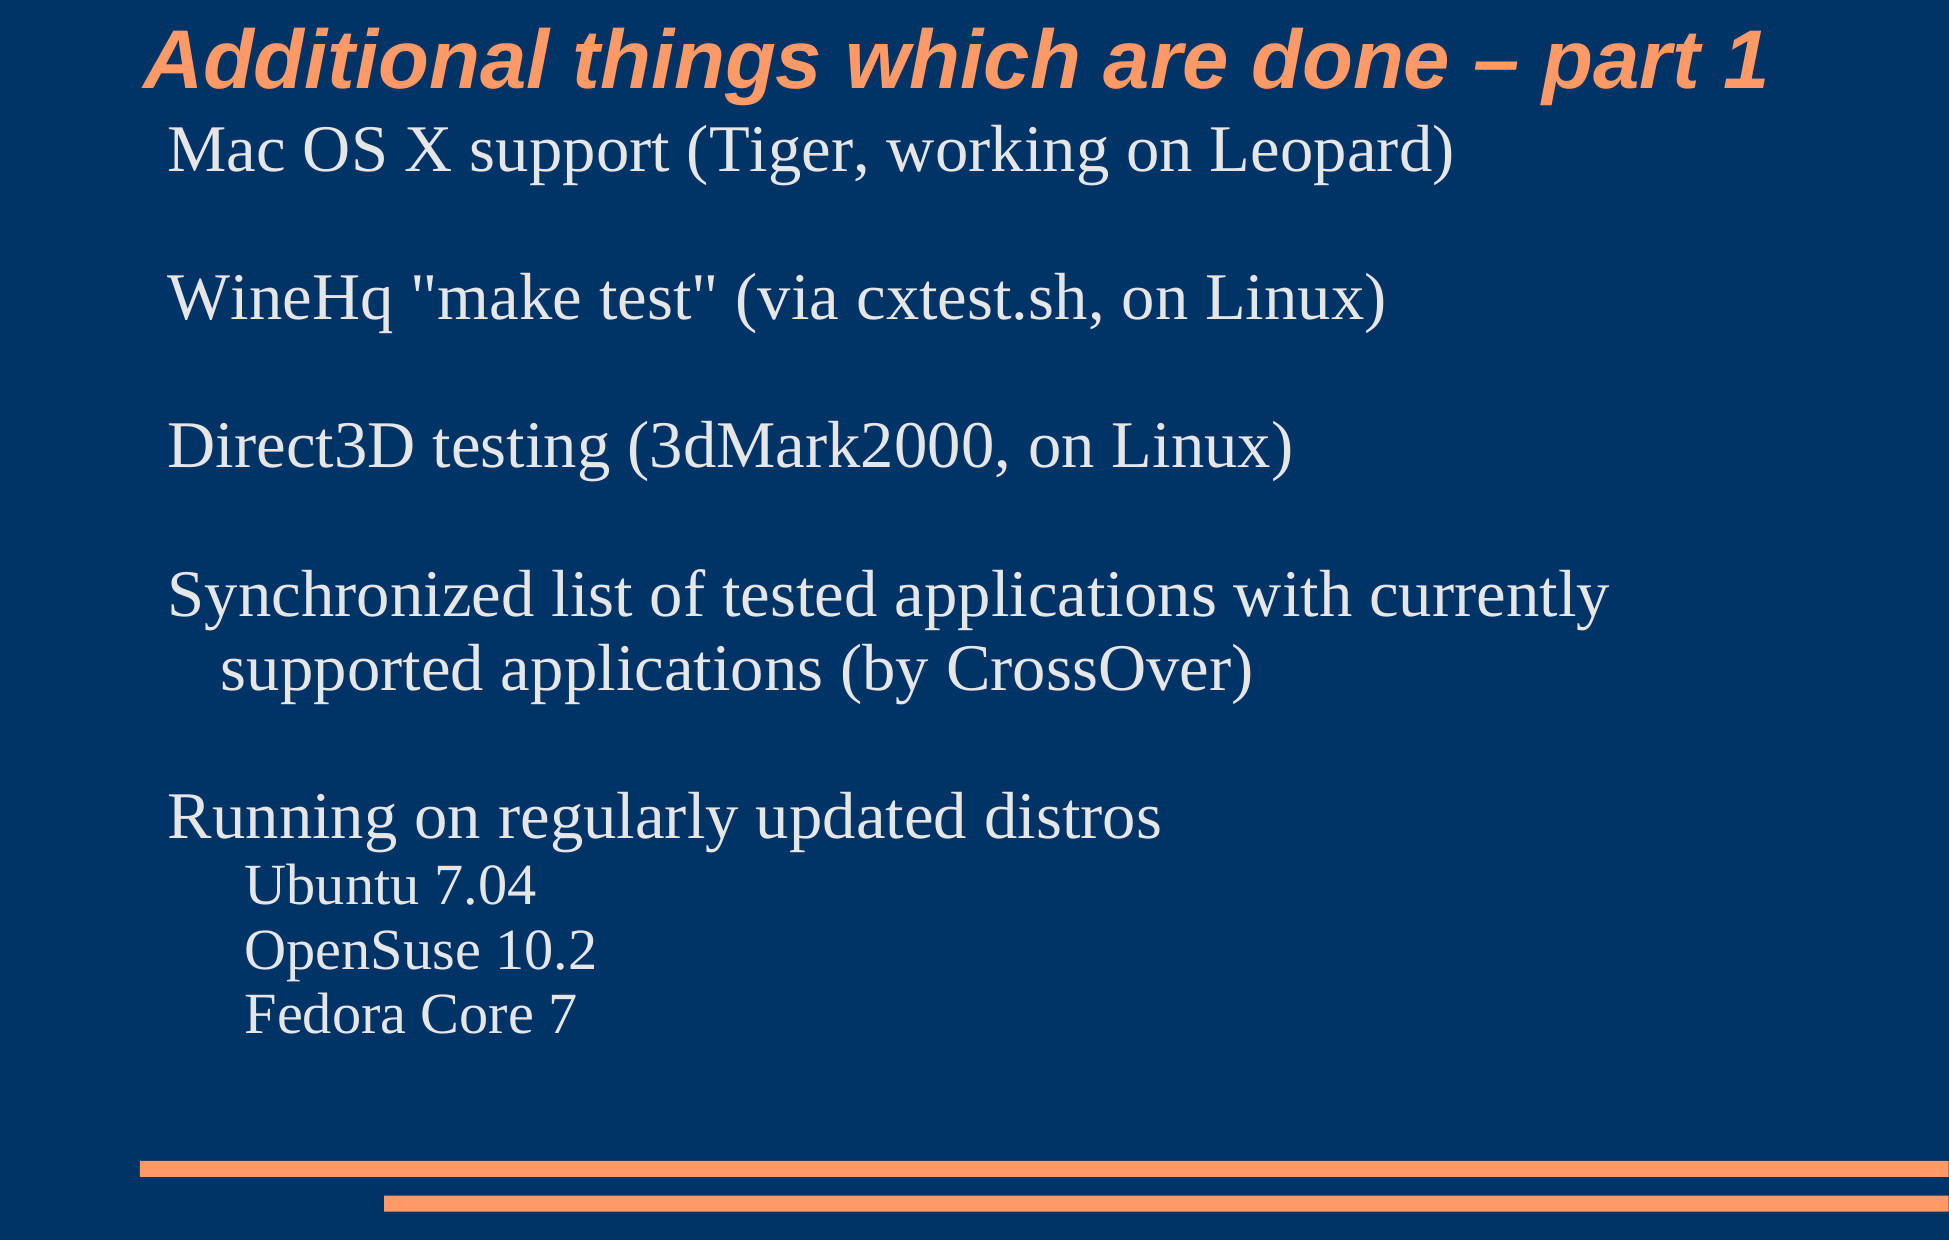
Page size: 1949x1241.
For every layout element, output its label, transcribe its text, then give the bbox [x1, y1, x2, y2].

title Additional things which are done – part 1 [143, 6, 1808, 114]
list Mac OS X support (Tiger, working on Leopard) WineHq "make test" (via cxtest.sh, on Linux) Direct3D testing (3dMark2000, on Linux) Synchronized list of tested applications with currently supported applications (by CrossOver) Running on regularly updated distros Ubuntu 7.04 OpenSuse 10.2 Fedora Core 7 [150, 112, 1847, 1132]
